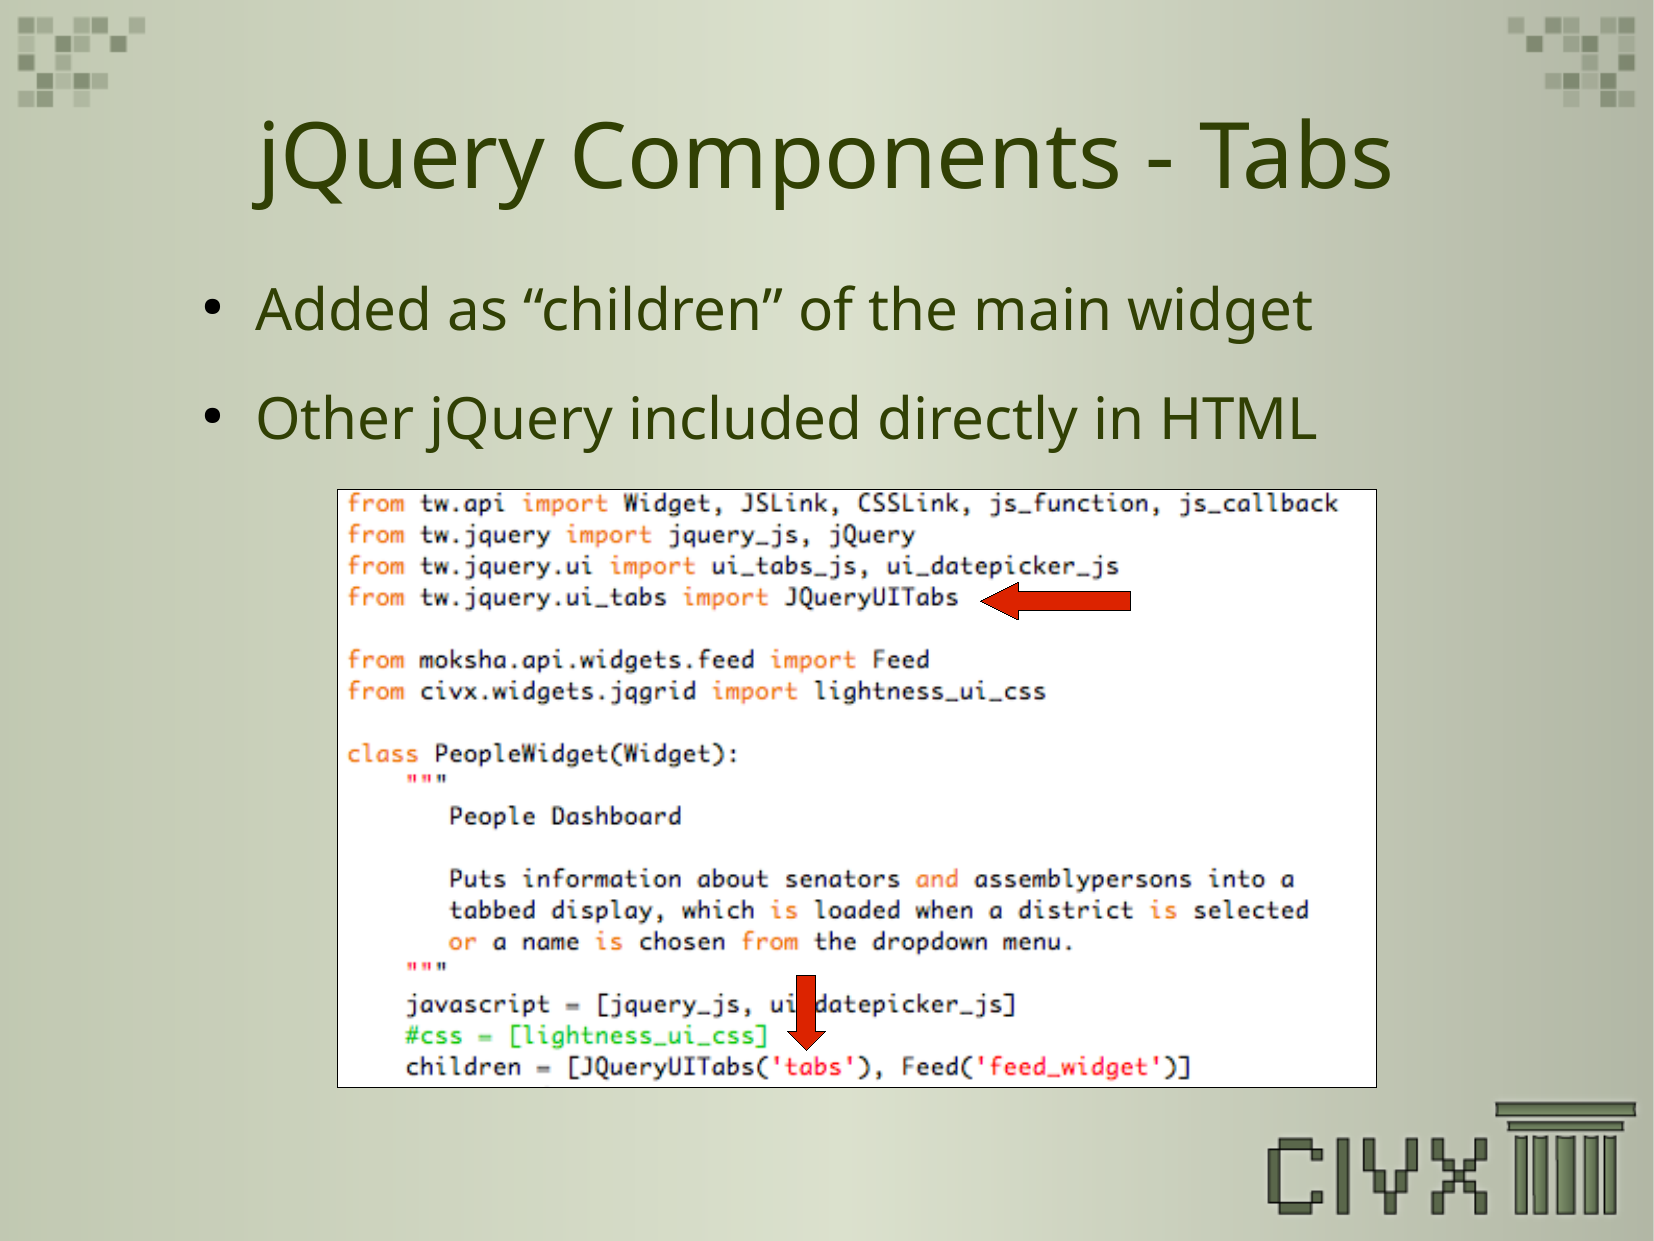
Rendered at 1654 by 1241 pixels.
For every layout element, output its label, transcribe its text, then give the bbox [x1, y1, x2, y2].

picture [0, 0, 1654, 1241]
text_box [787, 975, 826, 1051]
title jQuery Components - Tabs [82, 49, 1571, 257]
text_box [980, 582, 1131, 620]
list Added as “children” of the main widget Other jQuery included directly in HTML [184, 268, 1576, 1051]
